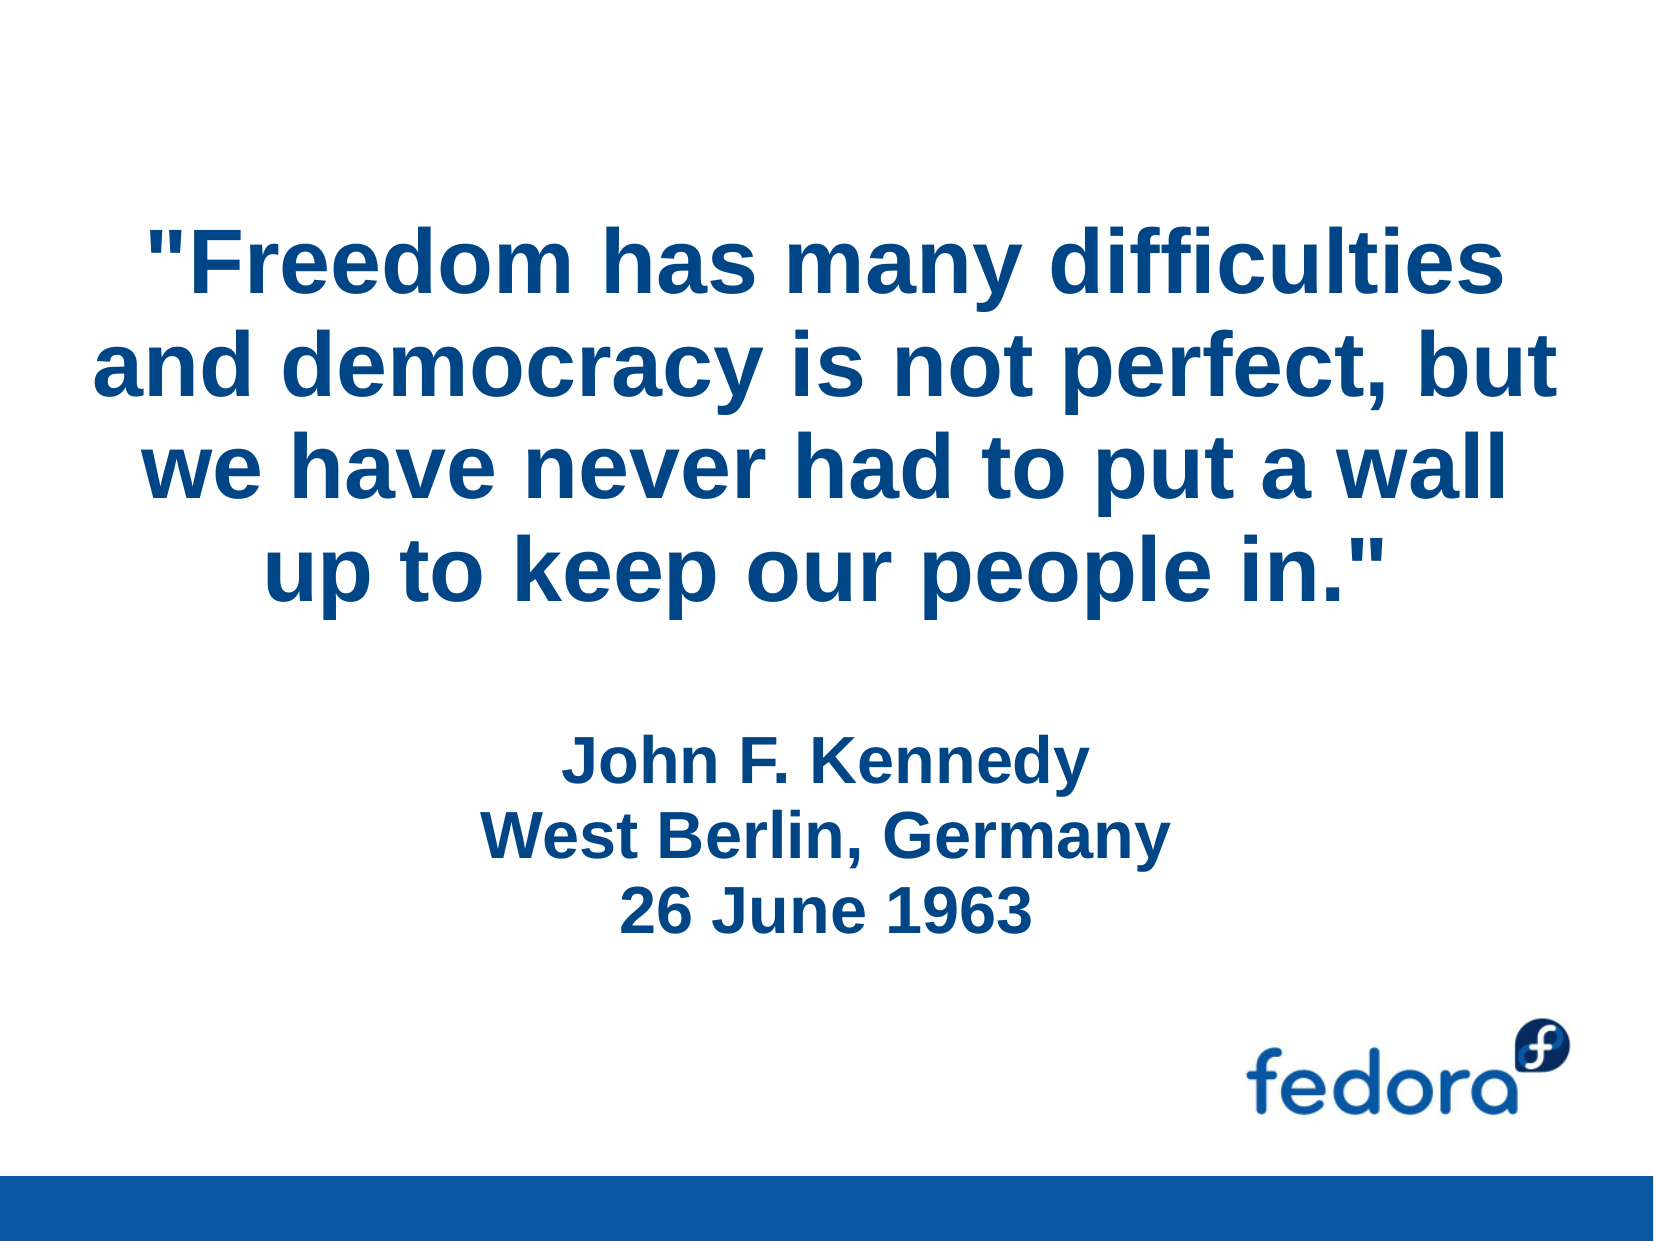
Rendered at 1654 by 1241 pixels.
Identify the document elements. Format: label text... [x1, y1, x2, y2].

subtitle "Freedom has many difficulties and democracy is not perfect, but we have never had to put a wall up to keep our people in." John F. Kennedy West Berlin, Germany 26 June 1963 [82, 49, 1571, 1109]
picture [0, 1176, 1654, 1241]
picture [1237, 1010, 1576, 1125]
